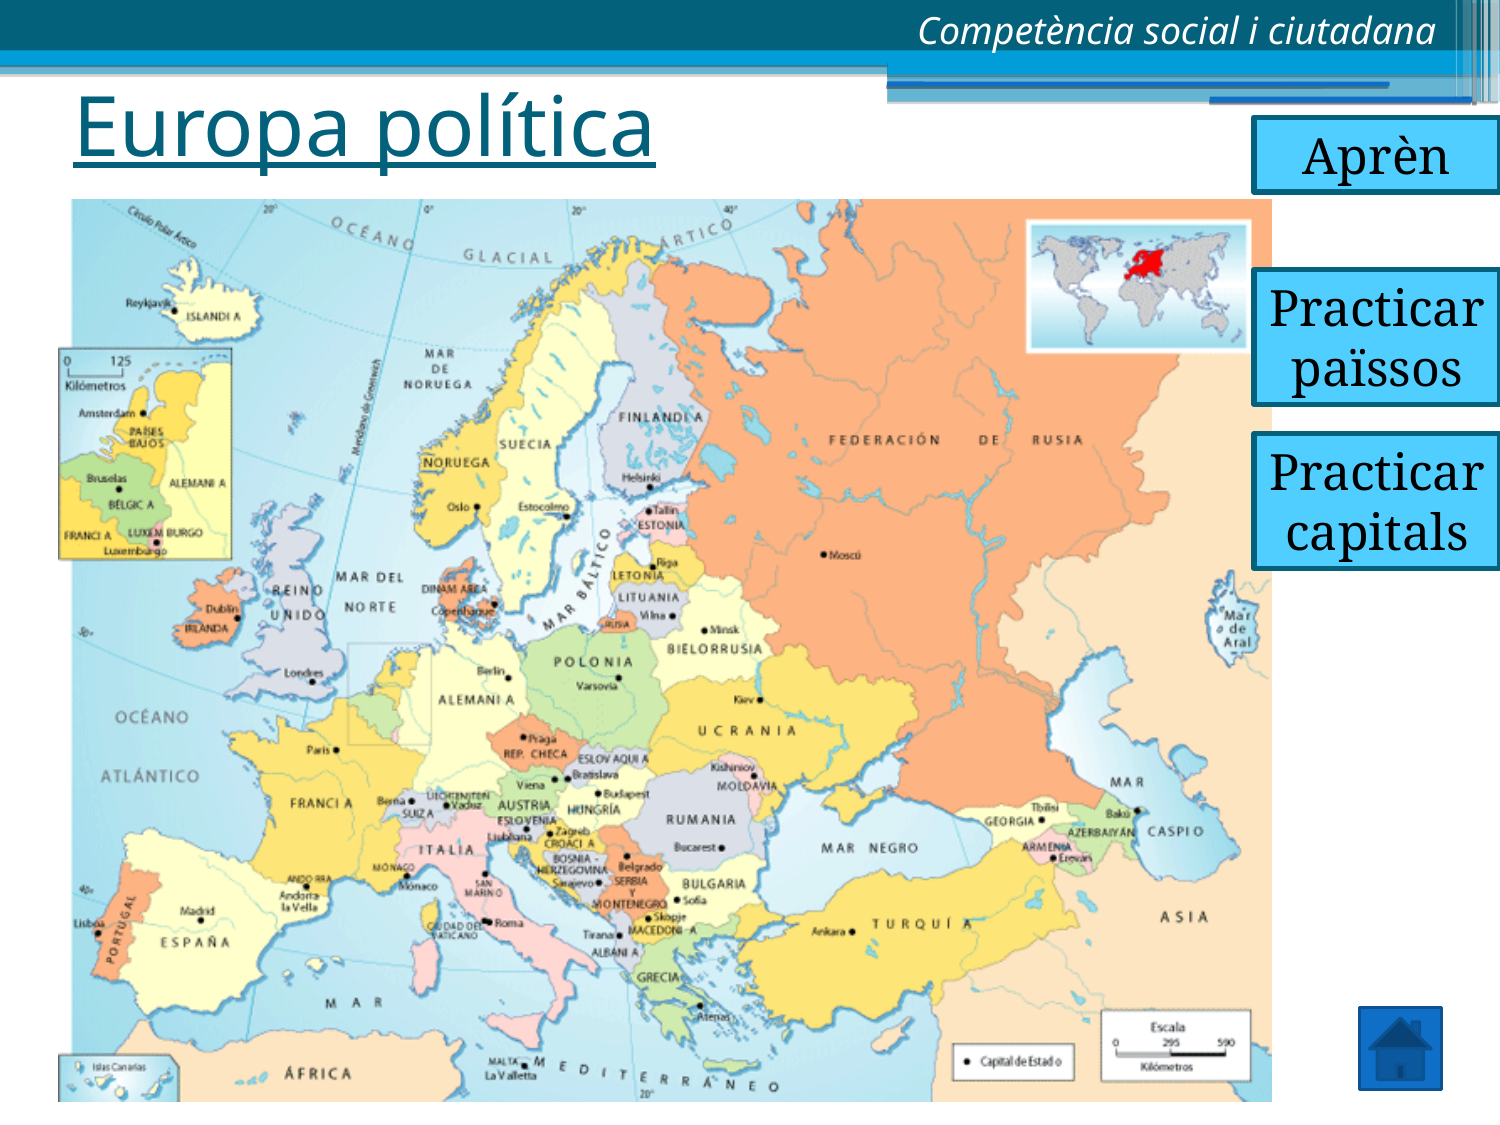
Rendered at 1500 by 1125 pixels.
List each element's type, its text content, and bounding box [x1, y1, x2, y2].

text_box [1359, 1007, 1442, 1090]
text_box Aprèn [1253, 117, 1500, 192]
text_box Practicar païssos [1253, 269, 1500, 405]
title Europa política [58, 35, 1409, 211]
picture [58, 199, 1272, 1102]
text_box Competència social i ciutadana [902, 0, 1465, 60]
text_box Practicar capitals [1253, 433, 1500, 569]
